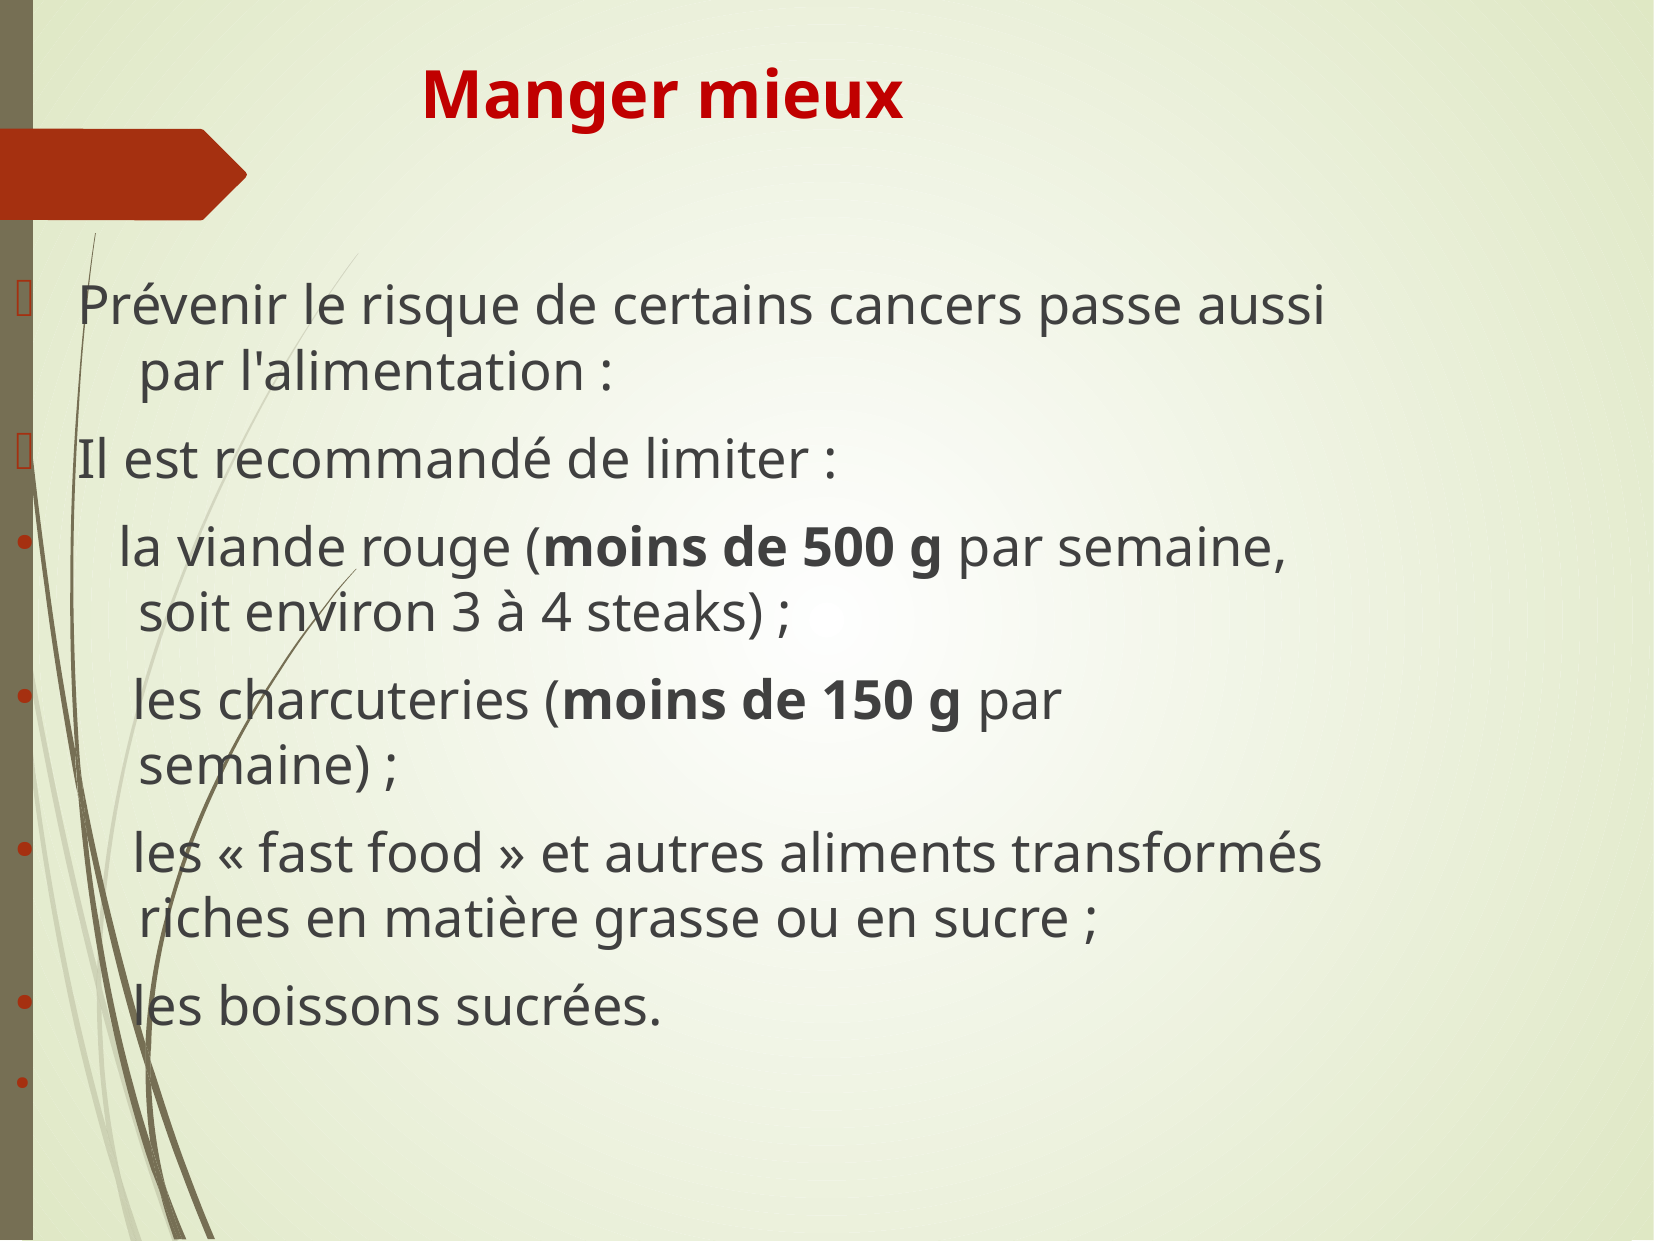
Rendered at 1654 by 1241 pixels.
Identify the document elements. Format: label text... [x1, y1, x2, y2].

title Manger mieux [405, 44, 1351, 233]
list Prévenir le risque de certains cancers passe aussi par l'alimentation : Il est recommandé de limiter : la viande rouge (moins de 500 g par semaine, soit environ 3 à 4 steaks) ; les charcuteries (moins de 150 g par semaine) ; les « fast food » et autres aliments transformés riches en matière grasse ou en sucre ; les boissons sucrées. [0, 263, 1351, 1119]
